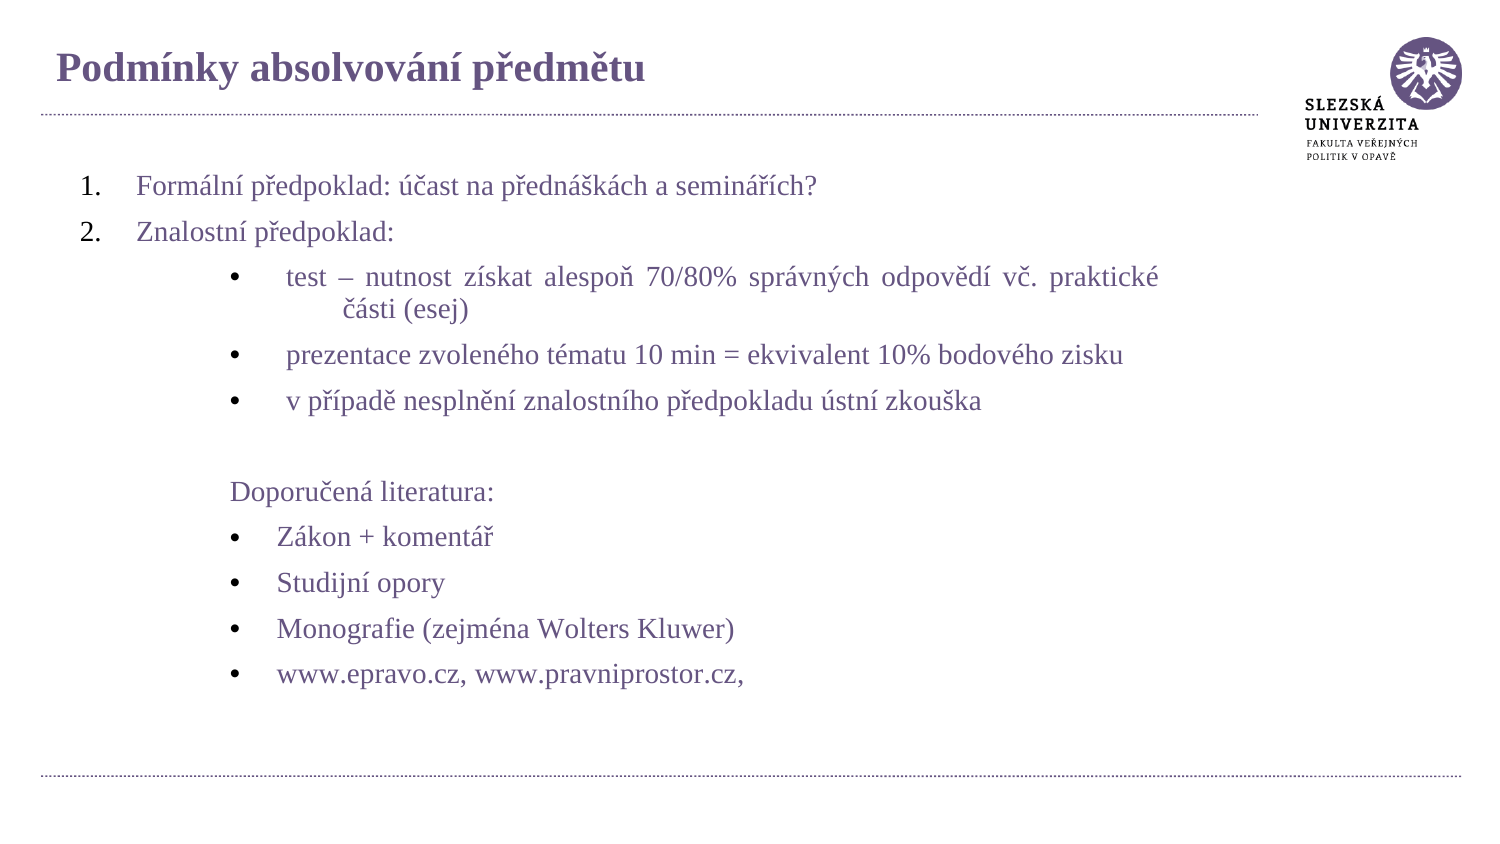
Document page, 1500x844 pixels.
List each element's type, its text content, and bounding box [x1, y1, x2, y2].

title Podmínky absolvování předmětu [41, 32, 786, 116]
text_box Formální předpoklad: účast na přednáškách a seminářích? Znalostní předpoklad: test – nutnost získat alespoň 70/80% správných odpovědí vč. praktické části (esej) prezentace zvoleného tématu 10 min = ekvivalent 10% bodového zisku v případě nesplnění znalostního předpokladu ústní zkouška Doporučená literatura: Zákon + komentář Studijní opory Monografie (zejména Wolters Kluwer) www.epravo.cz, www.pravniprostor.cz, [64, 161, 1176, 753]
